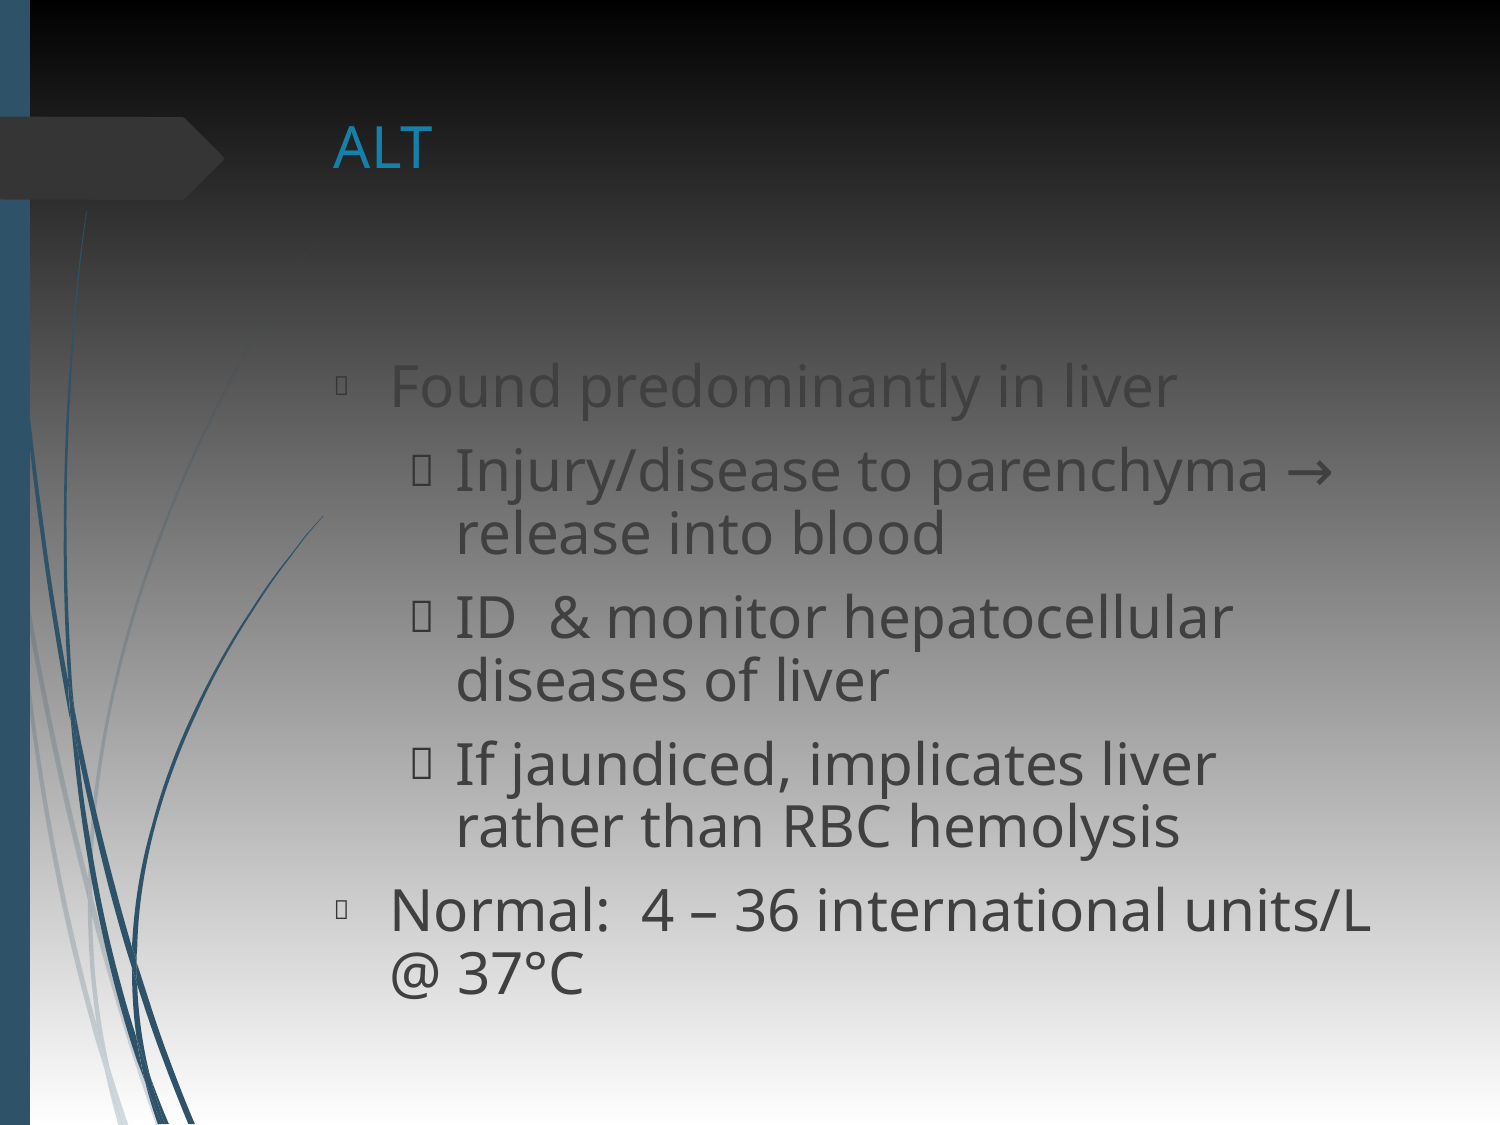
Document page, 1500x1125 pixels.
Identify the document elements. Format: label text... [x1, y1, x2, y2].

title ALT [319, 102, 1400, 313]
list Found predominantly in liver Injury/disease to parenchyma → release into blood ID & monitor hepatocellular diseases of liver If jaundiced, implicates liver rather than RBC hemolysis Normal: 4 – 36 international units/L @ 37°C [318, 350, 1400, 970]
